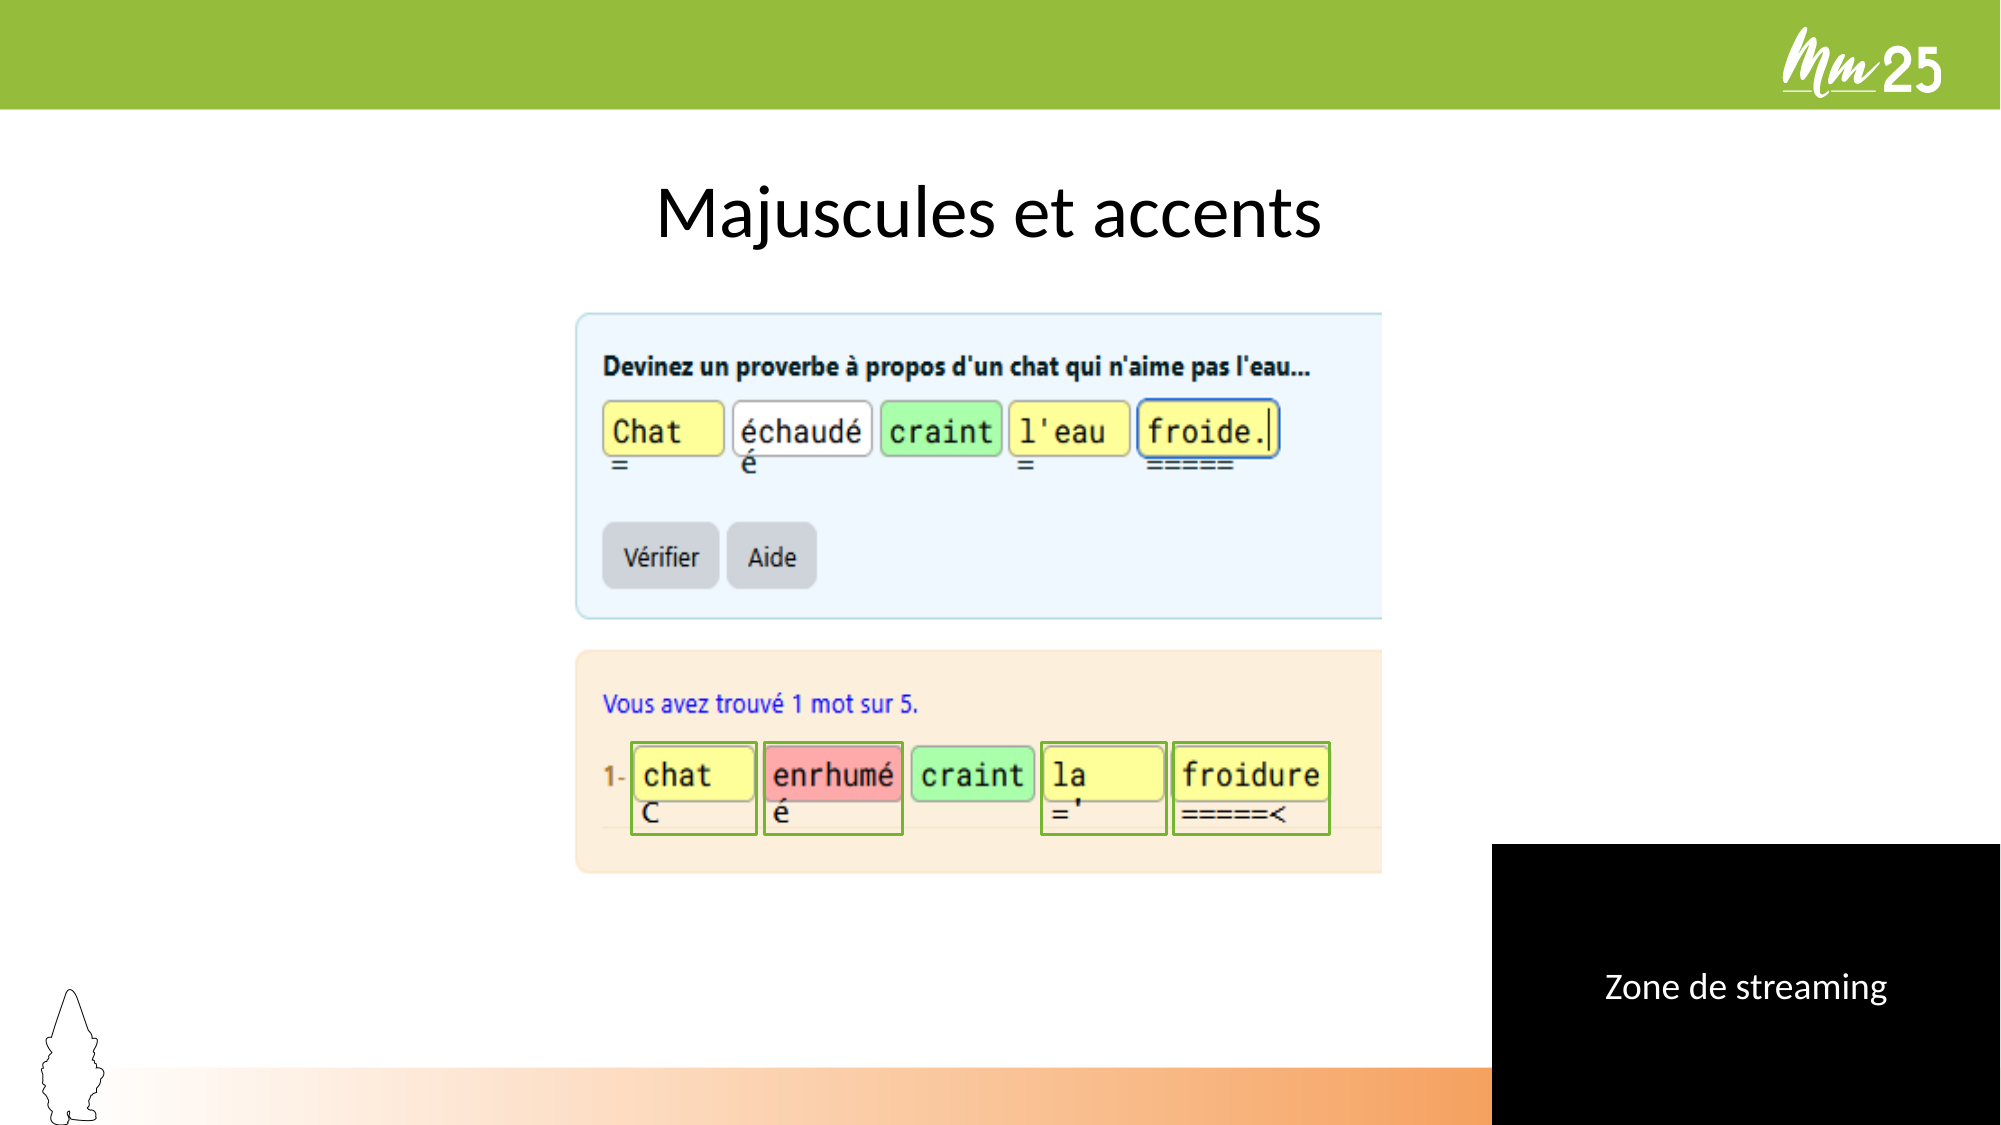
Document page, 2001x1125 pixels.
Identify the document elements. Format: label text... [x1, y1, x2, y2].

text_box [764, 742, 903, 835]
text_box [1041, 742, 1167, 835]
text_box [1173, 742, 1330, 835]
text_box [631, 742, 757, 835]
title Majuscules et accents [324, 115, 1654, 323]
picture [0, 0, 2001, 1125]
